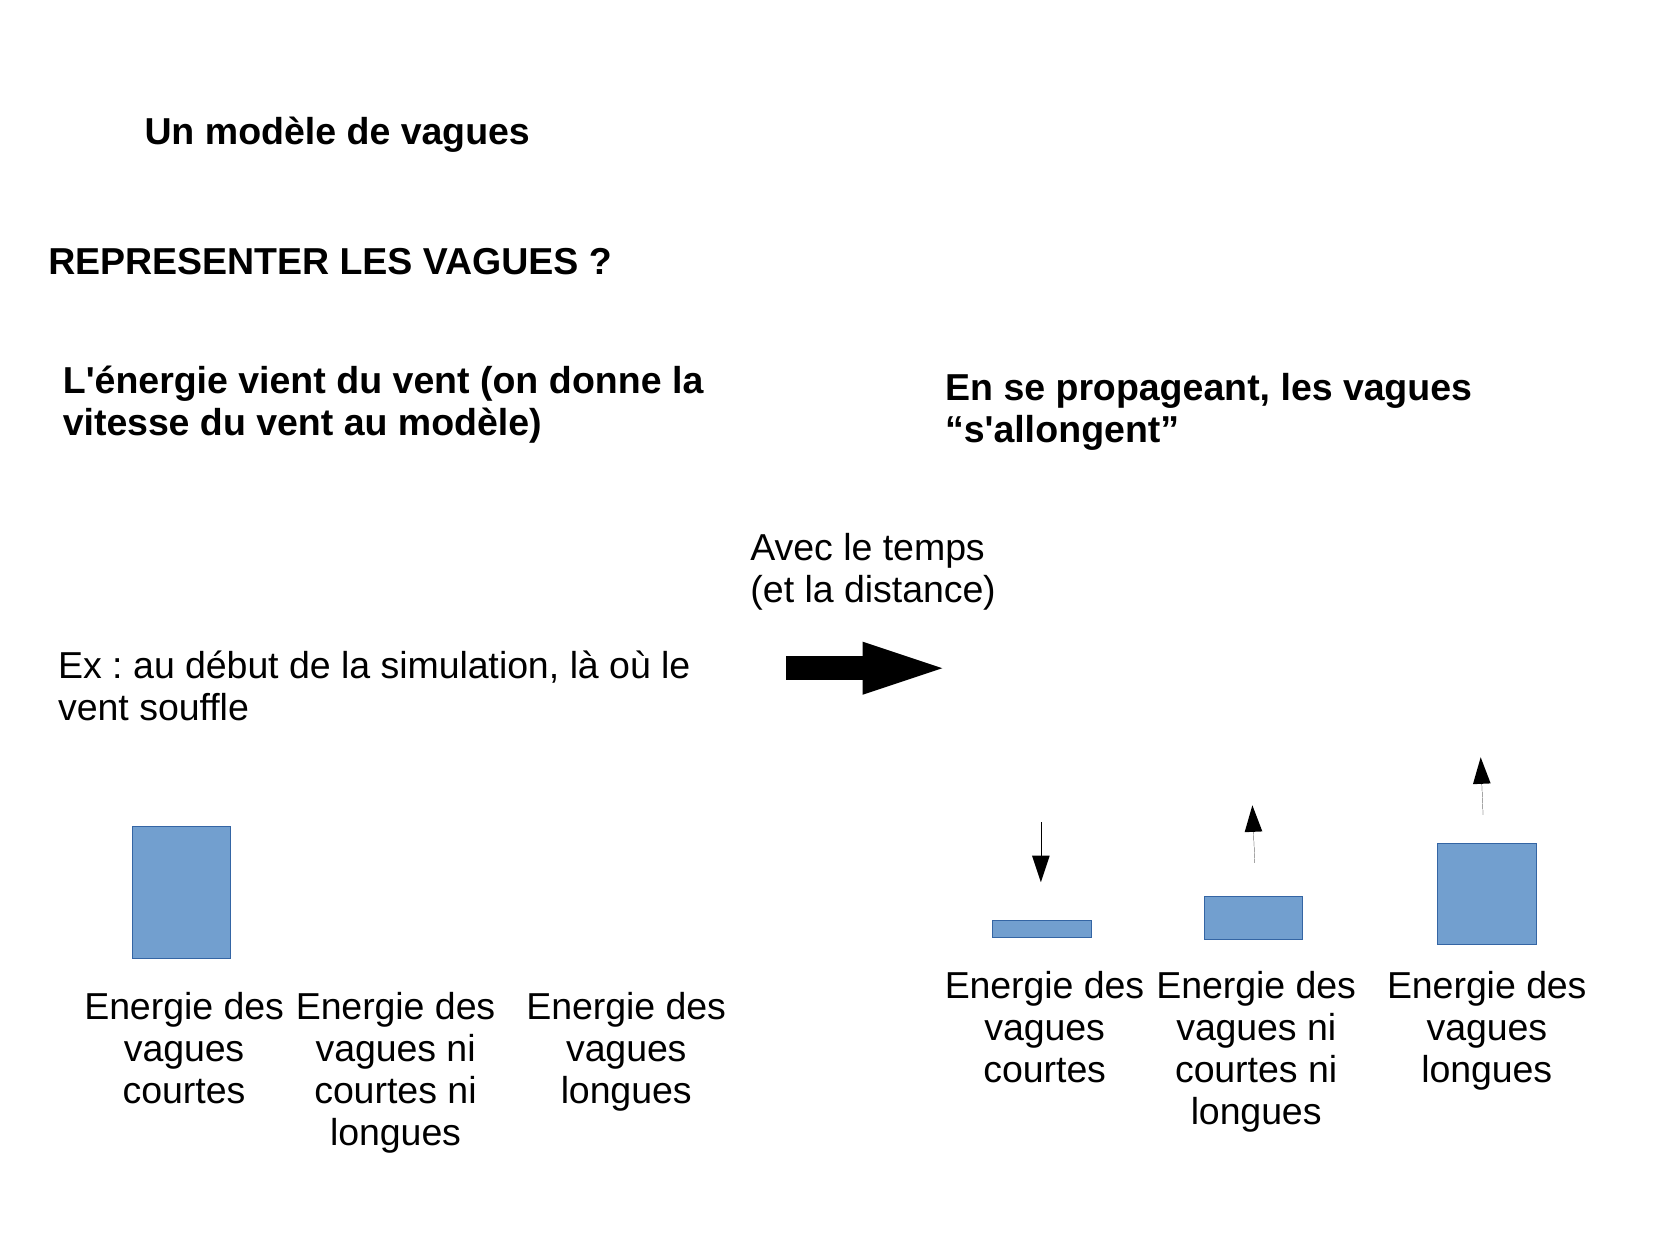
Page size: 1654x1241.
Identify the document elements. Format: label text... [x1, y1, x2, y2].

text_box L'énergie vient du vent (on donne la vitesse du vent au modèle) [48, 351, 830, 451]
text_box Energie des vagues ni courtes ni longues [269, 978, 522, 1161]
text_box [1204, 896, 1303, 940]
text_box En se propageant, les vagues “s'allongent” [930, 359, 1654, 458]
text_box Energie des vagues ni courtes ni longues [1129, 956, 1383, 1140]
text_box Avec le temps (et la distance) [735, 519, 1041, 619]
text_box Energie des vagues longues [1360, 956, 1614, 1098]
text_box Ex : au début de la simulation, là où le vent souffle [43, 636, 741, 736]
text_box [132, 826, 231, 959]
text_box [992, 920, 1092, 938]
text_box Energie des vagues courtes [57, 978, 269, 1119]
text_box Un modèle de vagues [129, 103, 710, 161]
text_box Energie des vagues courtes [918, 956, 1129, 1098]
text_box Energie des vagues longues [500, 978, 753, 1119]
text_box [1437, 843, 1537, 945]
text_box REPRESENTER LES VAGUES ? [33, 233, 683, 290]
